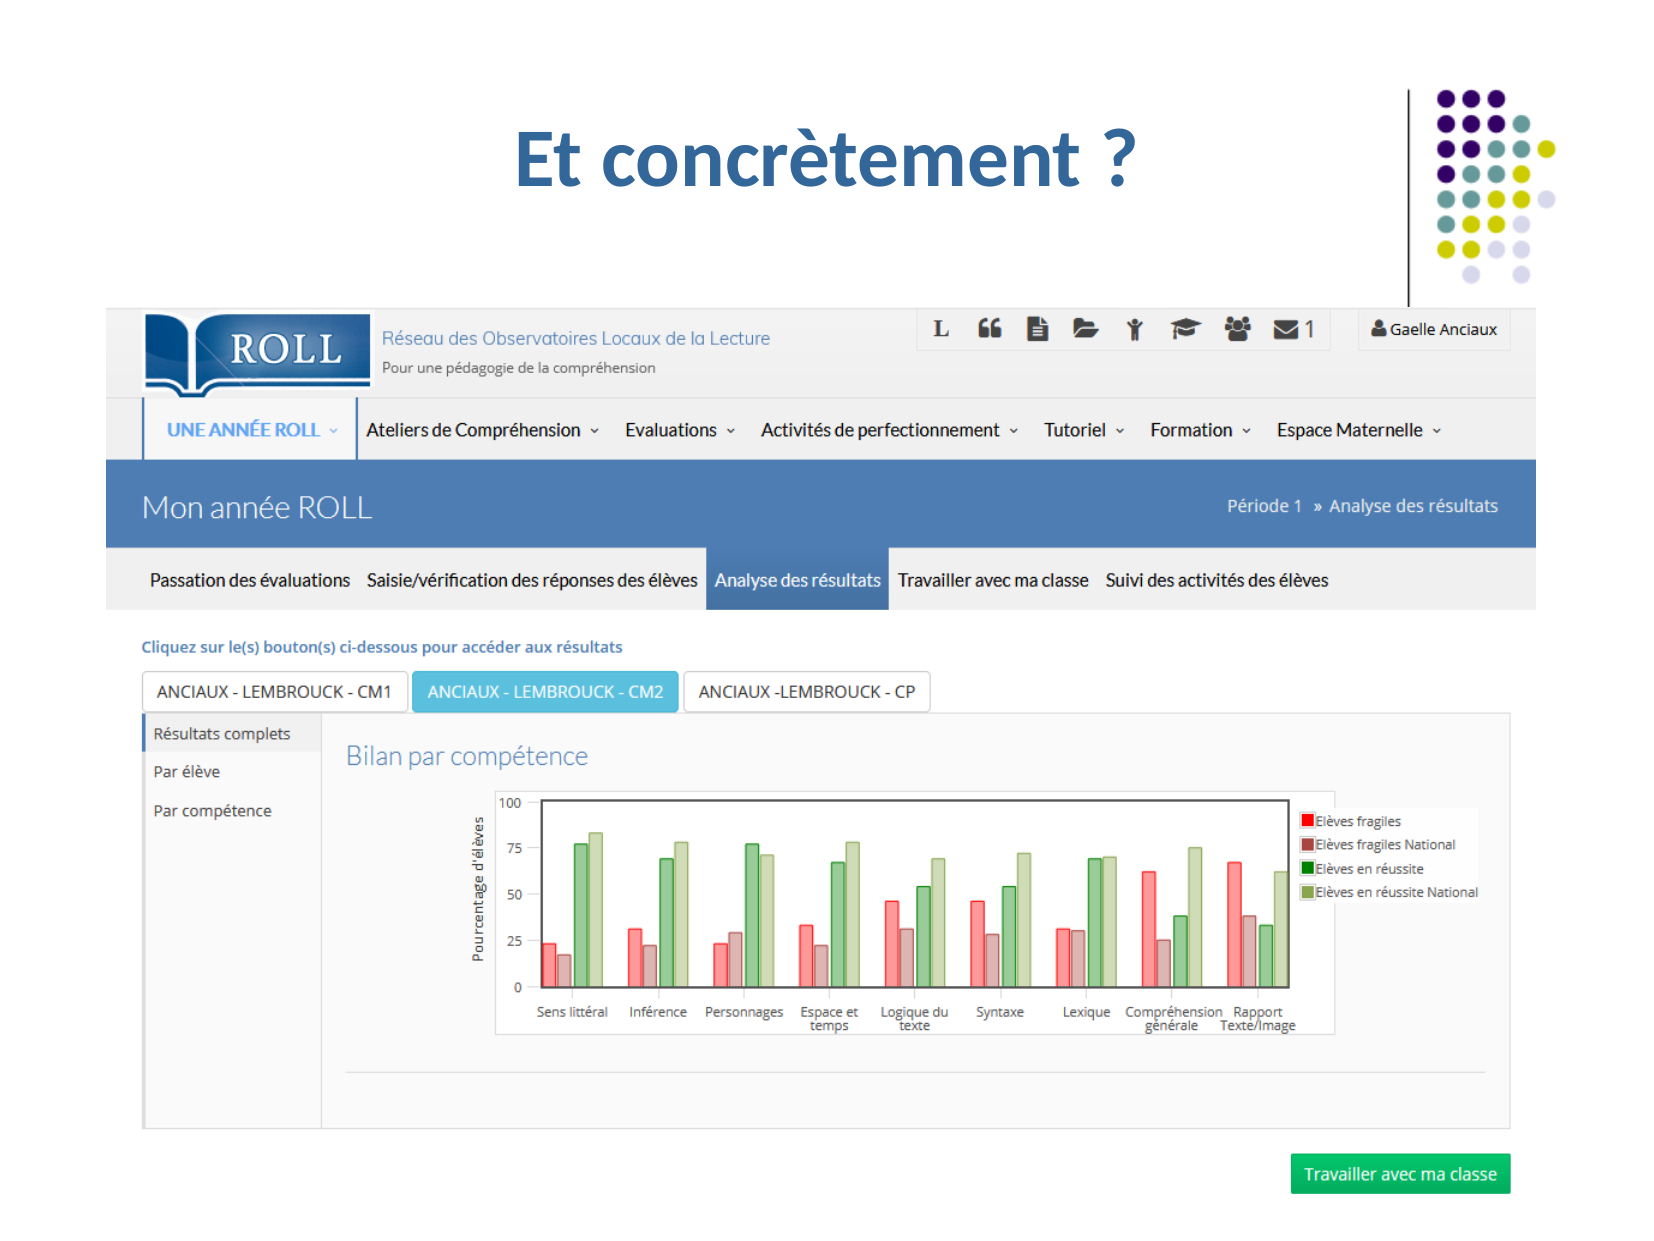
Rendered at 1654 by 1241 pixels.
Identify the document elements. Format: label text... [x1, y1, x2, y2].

title Et concrètement ? [82, 49, 1571, 257]
picture [106, 59, 1588, 1205]
